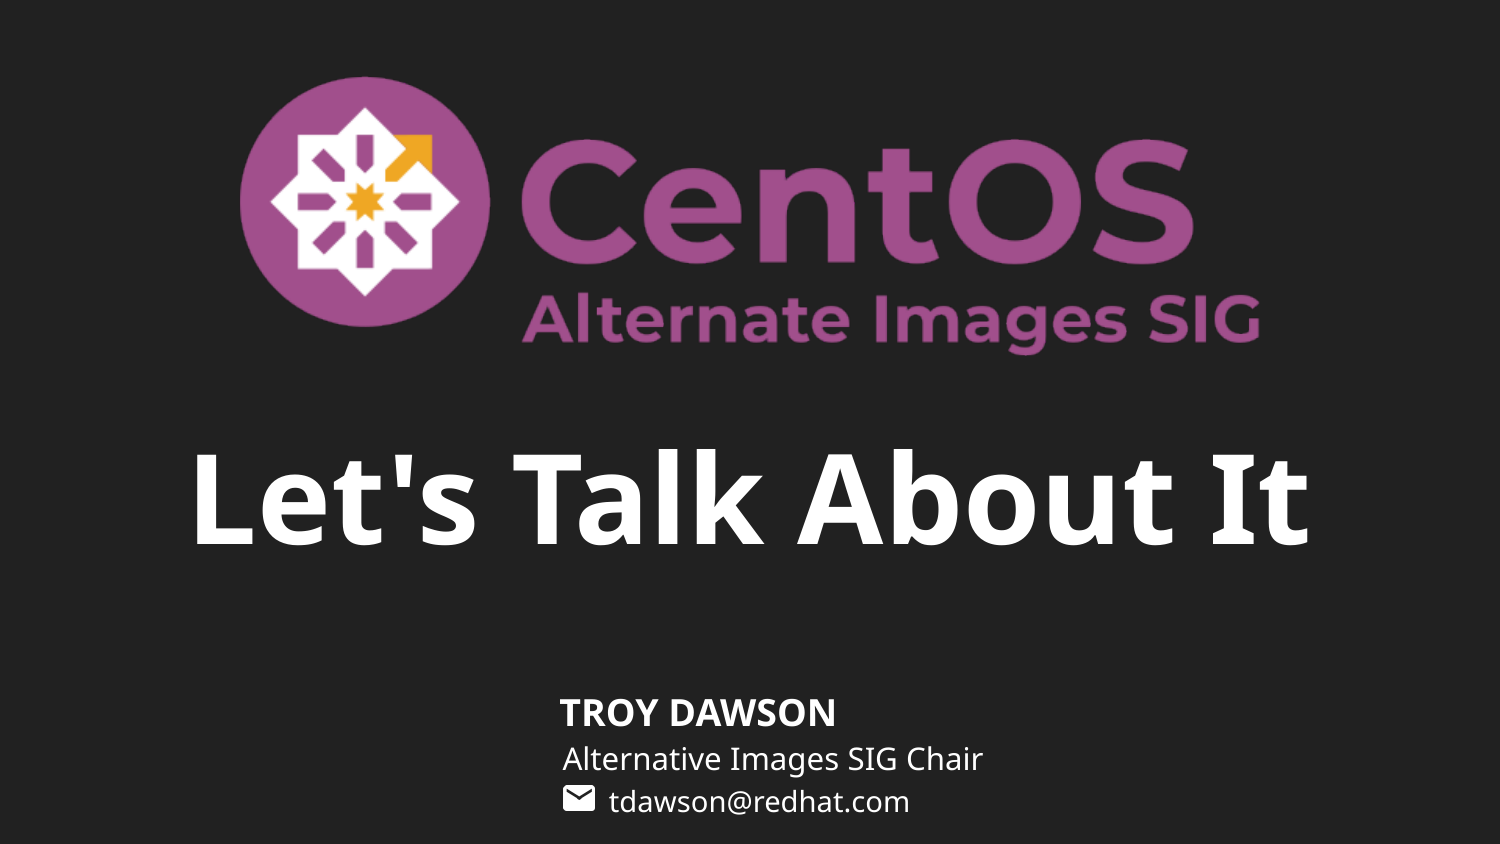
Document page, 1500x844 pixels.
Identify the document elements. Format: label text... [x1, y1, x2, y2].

text_box Let's Talk About It [121, 404, 1379, 585]
text_box tdawson@redhat.com [594, 776, 1056, 820]
text_box Alternative Images SIG Chair [547, 732, 1087, 786]
picture [201, 38, 1299, 395]
text_box TROY DAWSON [544, 677, 1016, 742]
picture [563, 785, 595, 811]
